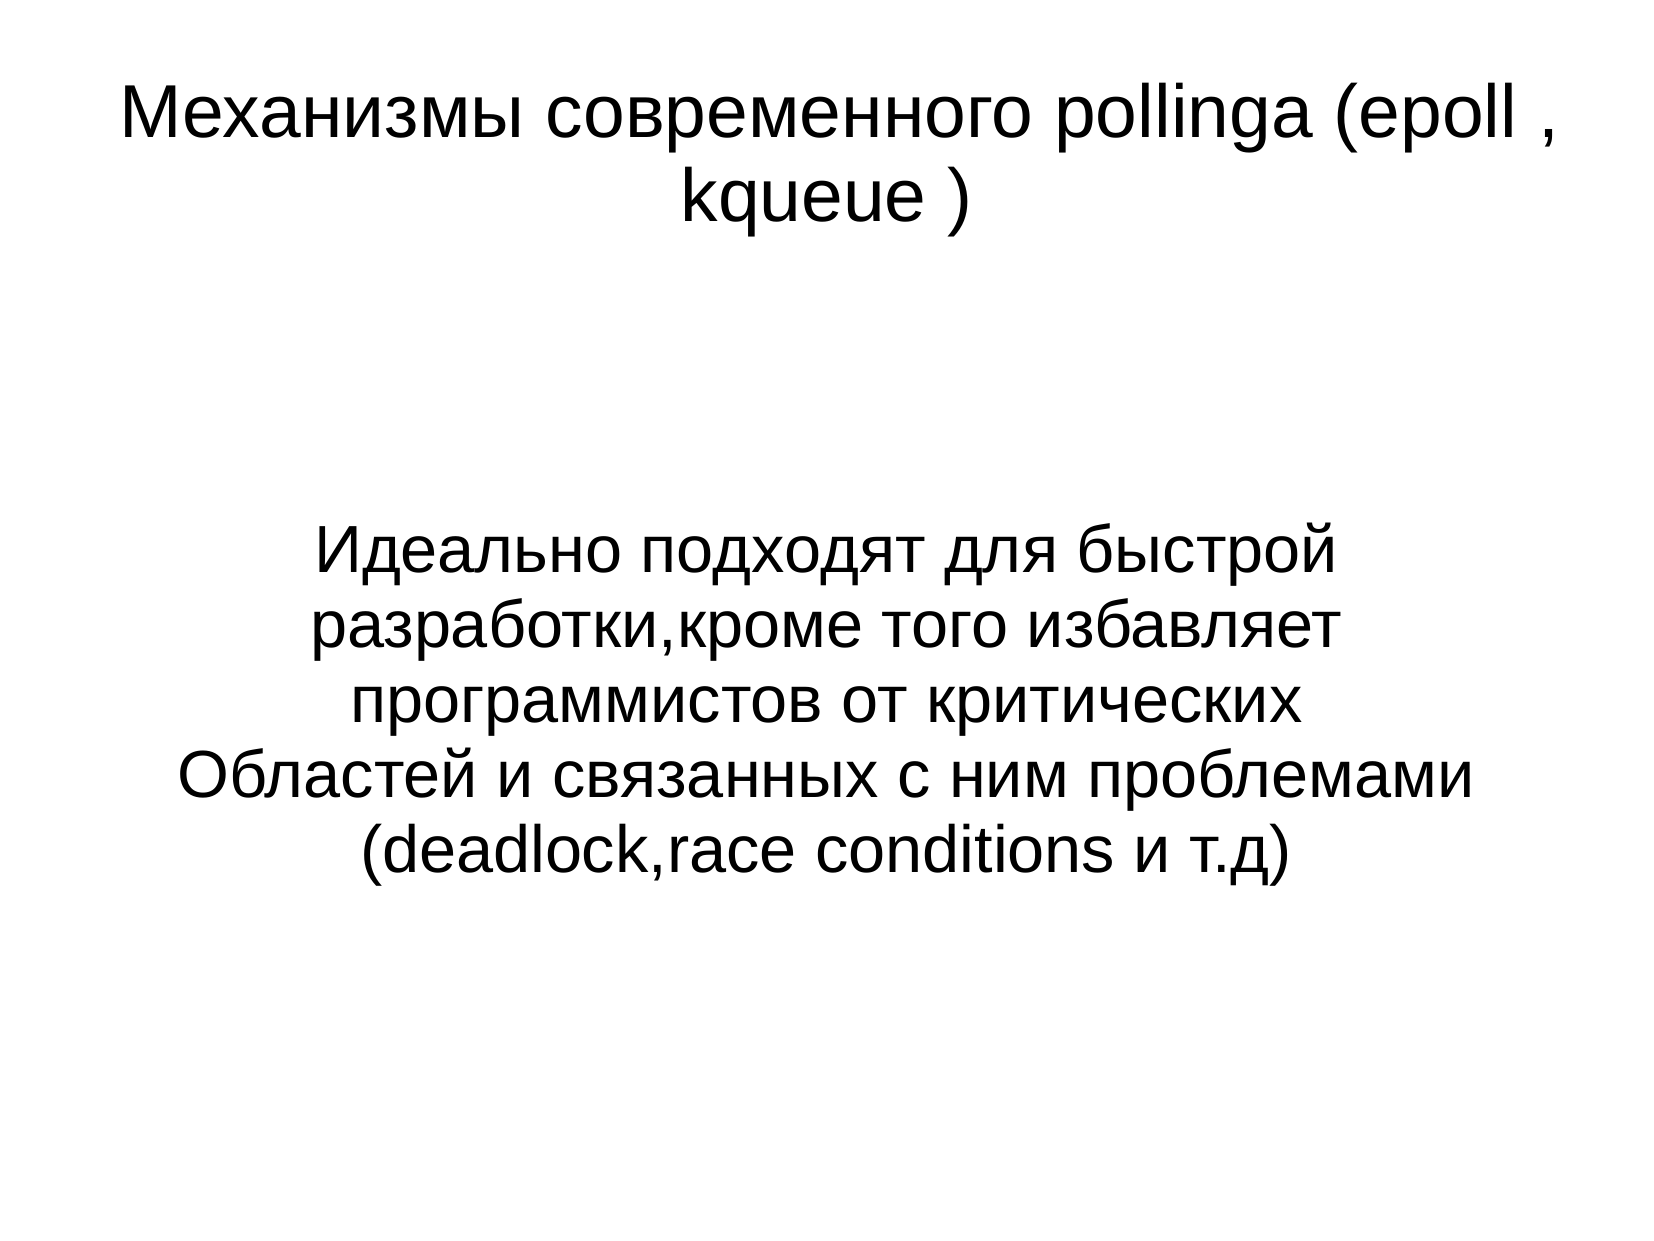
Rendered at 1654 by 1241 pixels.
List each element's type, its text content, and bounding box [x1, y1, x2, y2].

text_box Идеально подходят для быстрой разработки,кроме того избавляет программистов от критических Областей и связанных с ним проблемами (deadlock,race conditions и т.д) [82, 297, 1571, 1102]
title Механизмы современного pollingа (epoll , kqueue ) [82, 49, 1571, 257]
